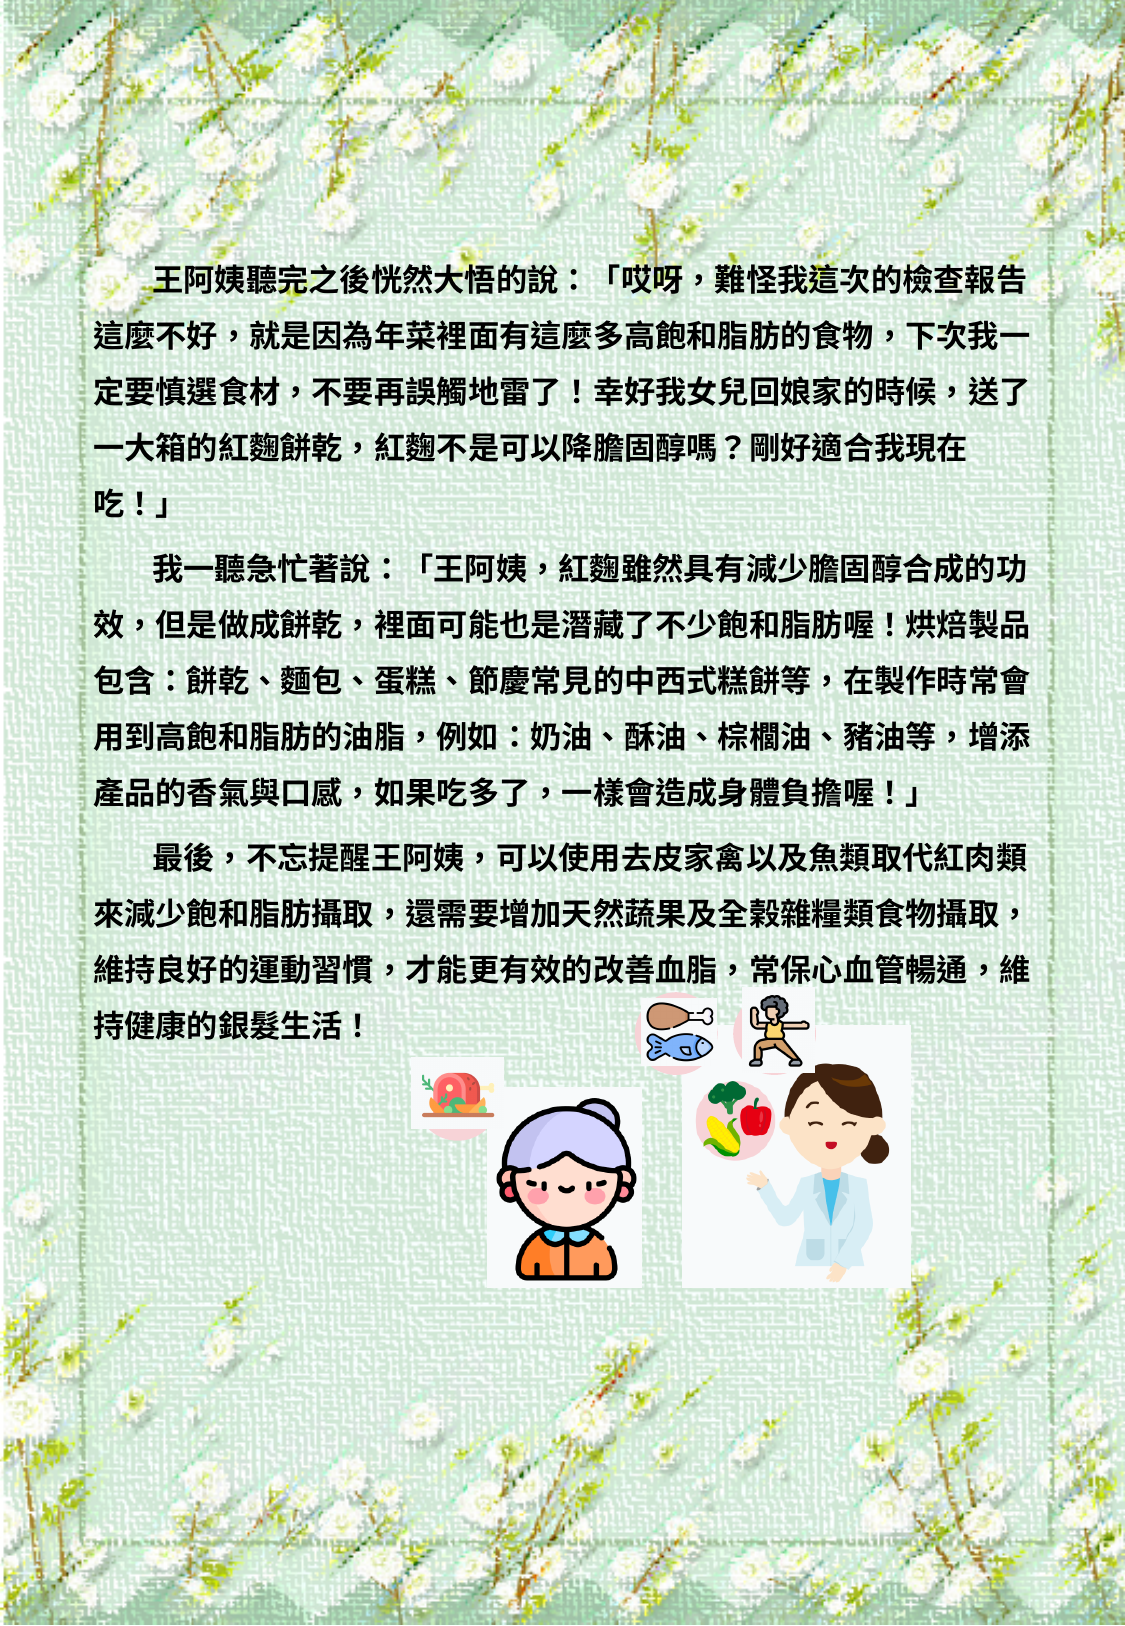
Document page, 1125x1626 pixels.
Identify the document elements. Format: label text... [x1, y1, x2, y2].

text_box [650, 1066, 702, 1075]
list 王阿姨聽完之後恍然大悟的說：「哎呀，難怪我這次的檢查報告這麼不好，就是因為年菜裡面有這麼多高飽和脂肪的食物，下次我一定要慎選食材，不要再誤觸地雷了！幸好我女兒回娘家的時候，送了一大箱的紅麴餅乾，紅麴不是可以降膽固醇嗎？剛好適合我現在吃！」 我一聽急忙著說：「王阿姨，紅麴雖然具有減少膽固醇合成的功效，但是做成餅乾，裡面可能也是潛藏了不少飽和脂肪喔！烘焙製品包含：餅乾、麵包、蛋糕、節慶常見的中西式糕餅等，在製作時常會用到高飽和脂肪的油脂，例如：奶油、酥油、棕櫚油、豬油等，增添產品的香氣與口感，如果吃多了，一樣會造成身體負擔喔！」 最後，不忘提醒王阿姨，可以使用去皮家禽以及魚類取代紅肉類來減少飽和脂肪攝取，還需要增加天然蔬果及全榖雜糧類食物攝取，維持良好的運動習慣，才能更有效的改善血脂，常保心血管暢通，維持健康的銀髮生活！ [78, 233, 1047, 1452]
text_box [428, 1129, 487, 1141]
picture [0, 0, 1125, 1625]
text_box [634, 1011, 641, 1056]
text_box [733, 1008, 742, 1060]
text_box [655, 992, 698, 998]
